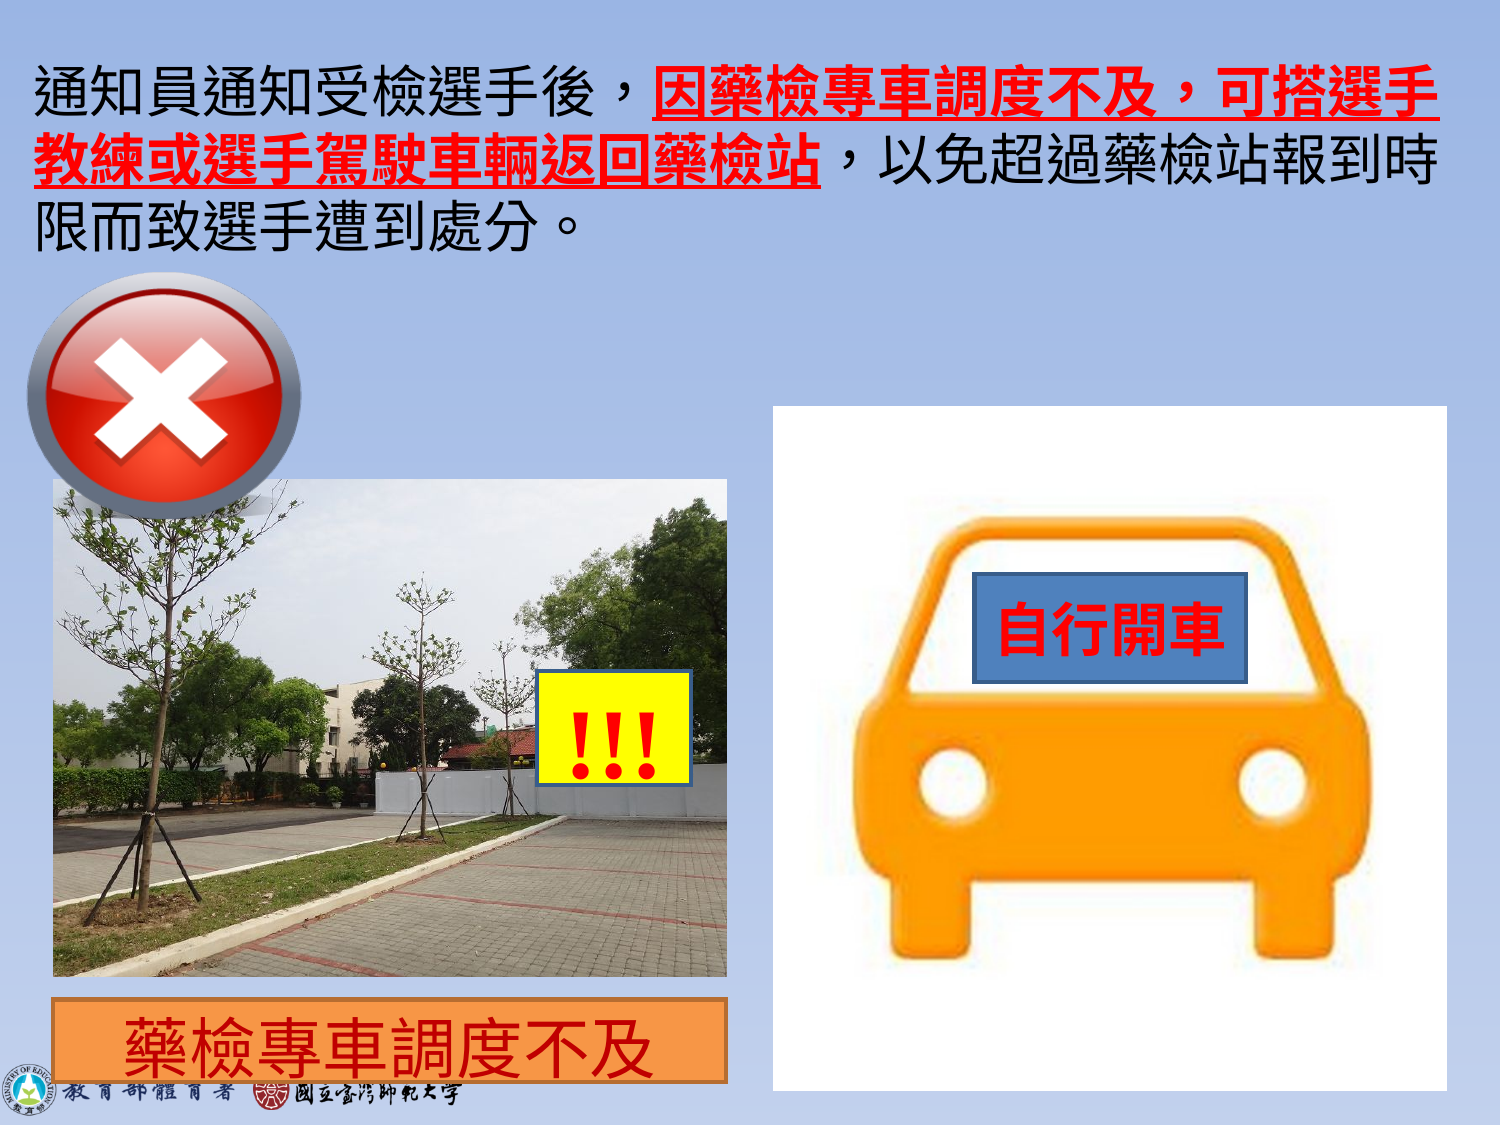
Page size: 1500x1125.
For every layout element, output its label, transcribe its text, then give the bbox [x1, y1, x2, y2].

text_box 自行開車 [974, 574, 1246, 682]
picture [773, 406, 1447, 1091]
picture [21, 267, 727, 977]
text_box !!! [537, 671, 691, 785]
text_box 藥檢專車調度不及 [53, 1000, 726, 1082]
text_box 通知員通知受檢選手後，因藥檢專車調度不及，可搭選手教練或選手駕駛車輛返回藥檢站，以免超過藥檢站報到時限而致選手遭到處分。 [18, 48, 1483, 268]
